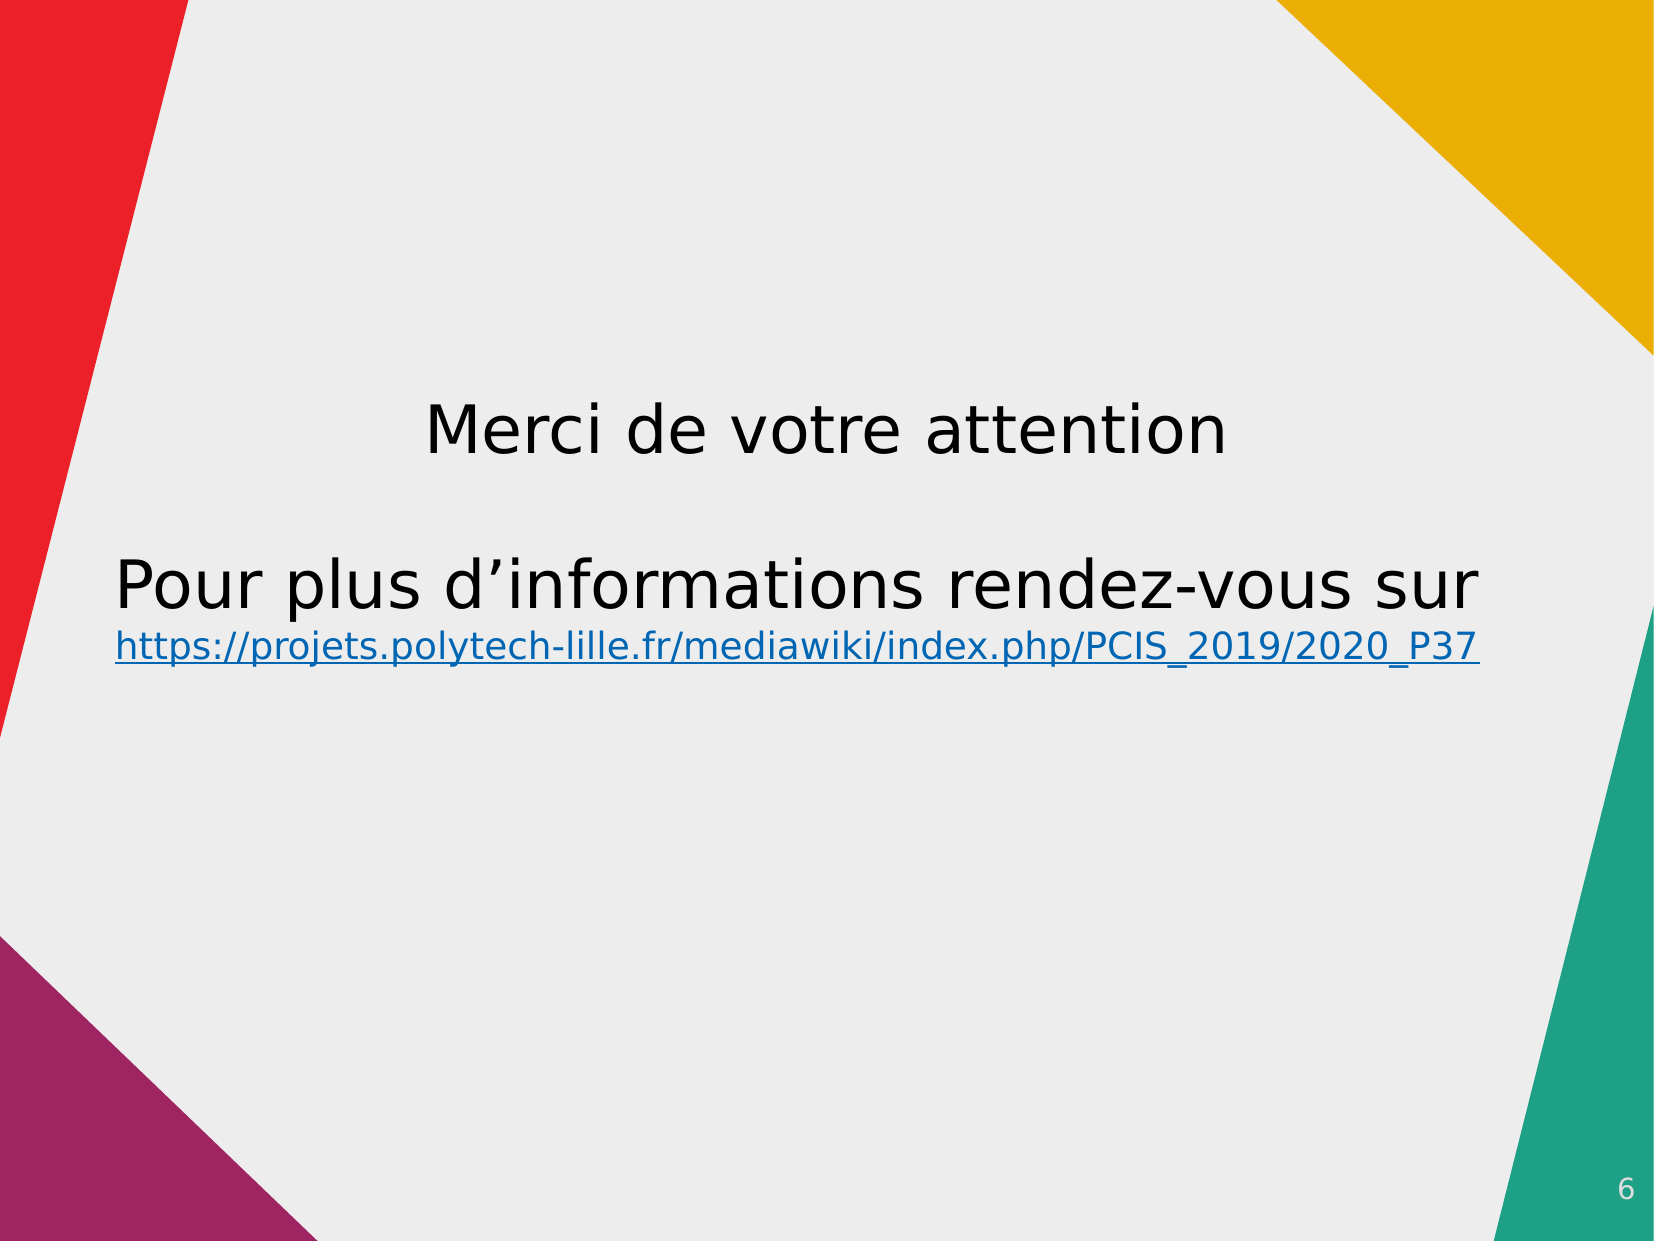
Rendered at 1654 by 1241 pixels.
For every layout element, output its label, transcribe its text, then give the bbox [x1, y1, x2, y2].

subtitle Merci de votre attention Pour plus d’informations rendez-vous sur https://projets.polytech-lille.fr/mediawiki/index.php/PCIS_2019/2020_P37 [114, 73, 1539, 986]
